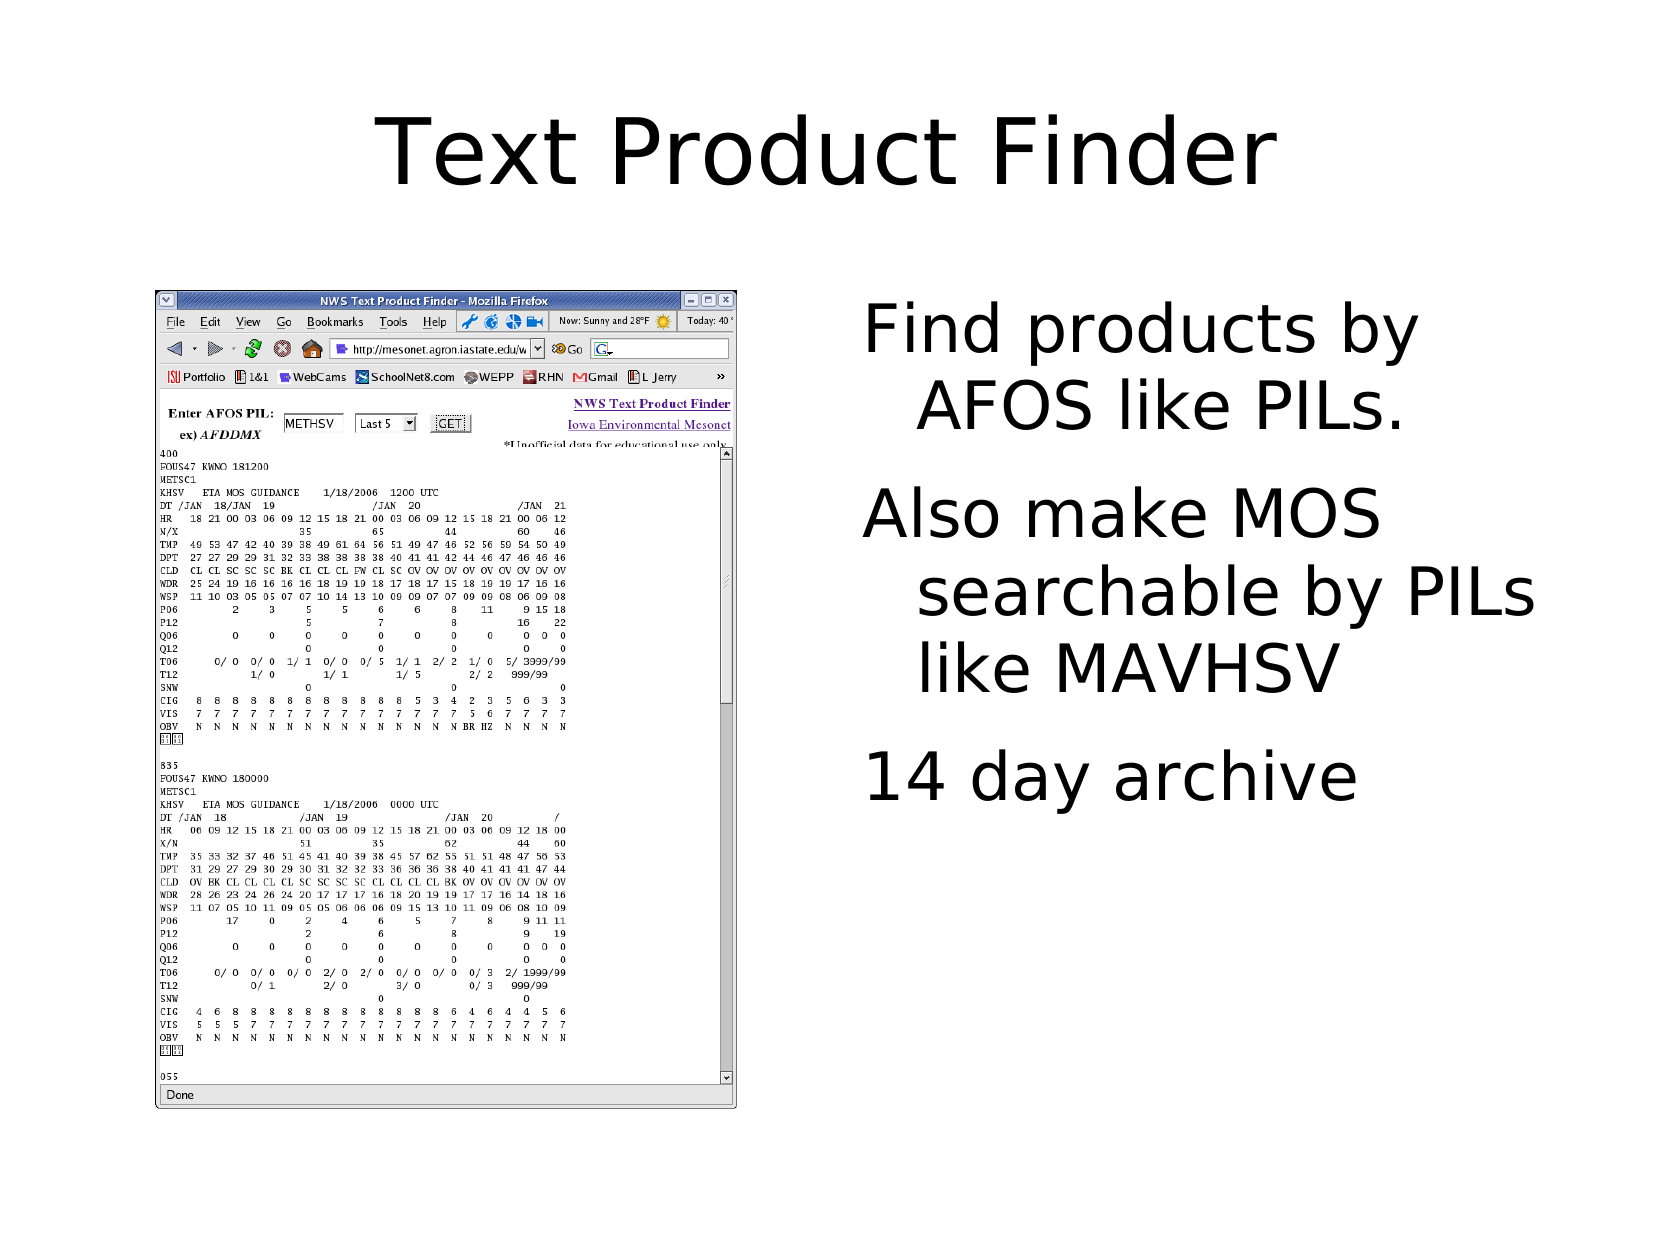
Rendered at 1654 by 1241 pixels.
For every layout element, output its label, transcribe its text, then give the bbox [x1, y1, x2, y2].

title Text Product Finder [82, 49, 1571, 257]
picture [155, 290, 737, 1109]
list Find products by AFOS like PILs. Also make MOS searchable by PILs like MAVHSV 14 day archive [845, 290, 1572, 1109]
